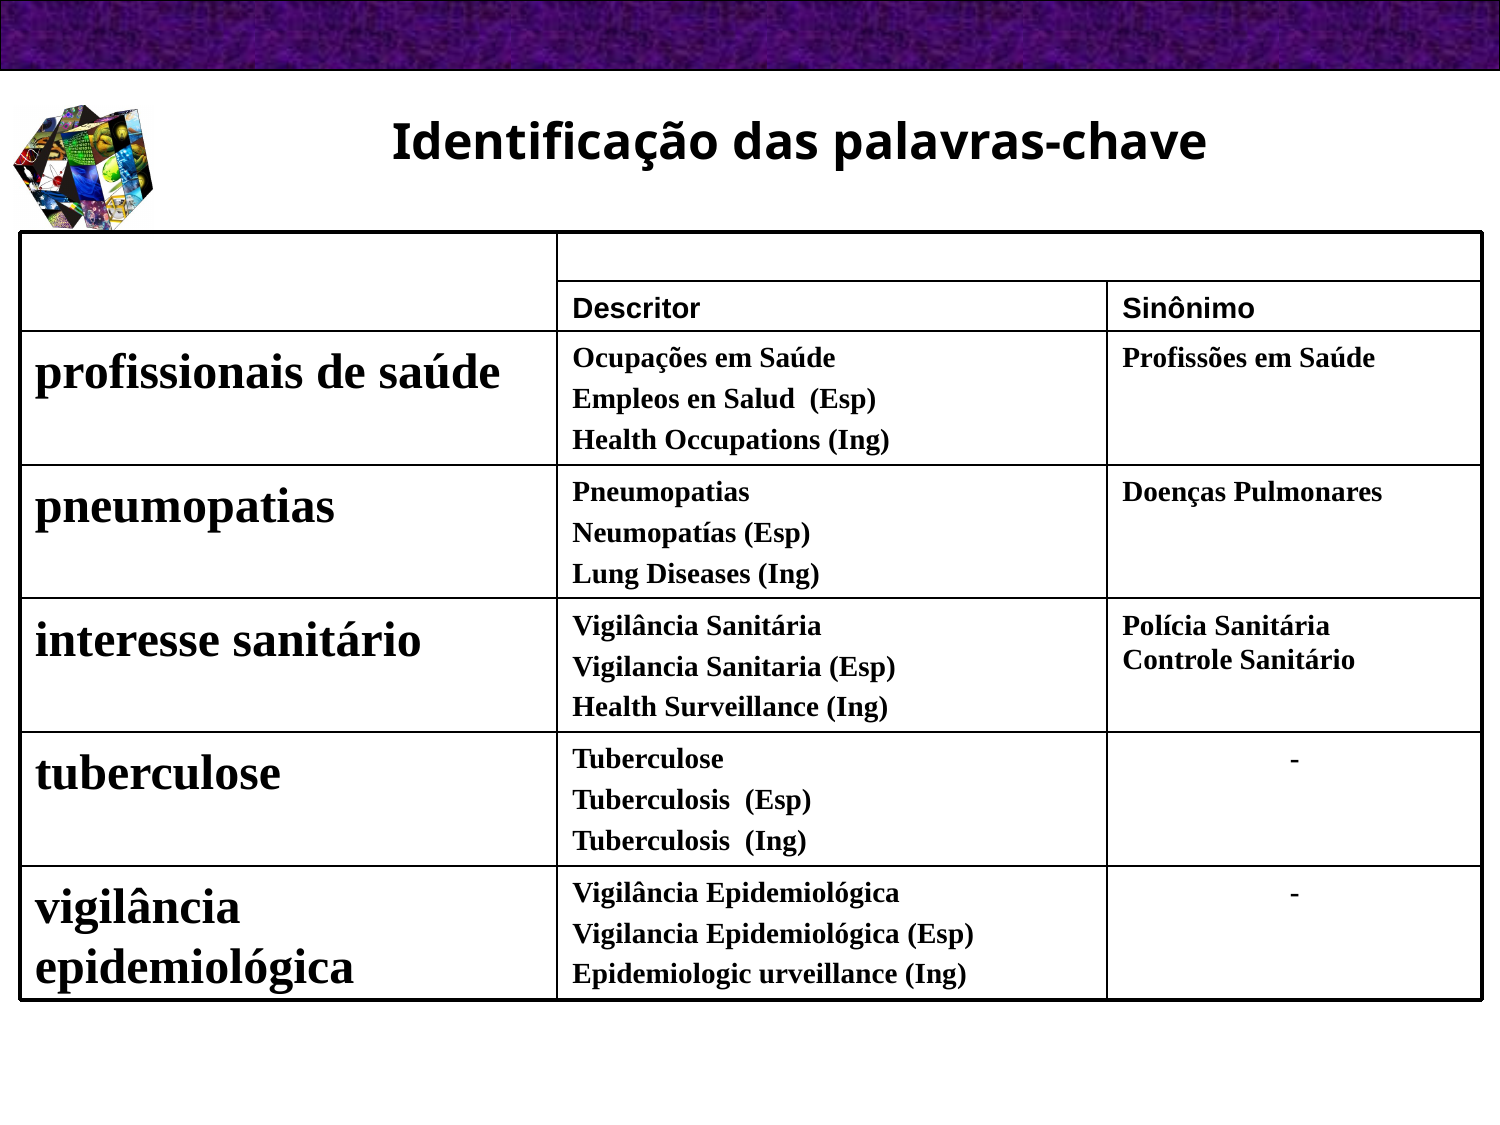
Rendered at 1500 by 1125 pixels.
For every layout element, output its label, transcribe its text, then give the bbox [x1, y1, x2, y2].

text_box Sinônimo [1108, 282, 1480, 330]
text_box Polícia Sanitária Controle Sanitário [1108, 599, 1480, 731]
text_box - [1108, 733, 1480, 865]
text_box profissionais de saúde [22, 332, 556, 464]
text_box Pneumopatias Neumopatías (Esp) Lung Diseases (Ing) [558, 466, 1106, 597]
text_box Descritor [558, 282, 1106, 330]
text_box Vigilância Sanitária Vigilancia Sanitaria (Esp) Health Surveillance (Ing) [558, 599, 1106, 731]
text_box - [1108, 867, 1480, 998]
text_box Profissões em Saúde [1108, 332, 1480, 464]
text_box interesse sanitário [22, 599, 556, 731]
text_box Ocupações em Saúde Empleos en Salud (Esp) Health Occupations (Ing) [558, 332, 1106, 464]
text_box pneumopatias [22, 466, 556, 597]
text_box Doenças Pulmonares [1108, 466, 1480, 597]
text_box Identificação das palavras-chave [87, 101, 1500, 177]
text_box vigilância epidemiológica [22, 867, 556, 998]
text_box Tuberculose Tuberculosis (Esp) Tuberculosis (Ing) [558, 733, 1106, 865]
text_box Vigilância Epidemiológica Vigilancia Epidemiológica (Esp) Epidemiologic urveillance (Ing) [558, 867, 1106, 998]
picture [1, 1, 1499, 69]
text_box tuberculose [22, 733, 556, 865]
